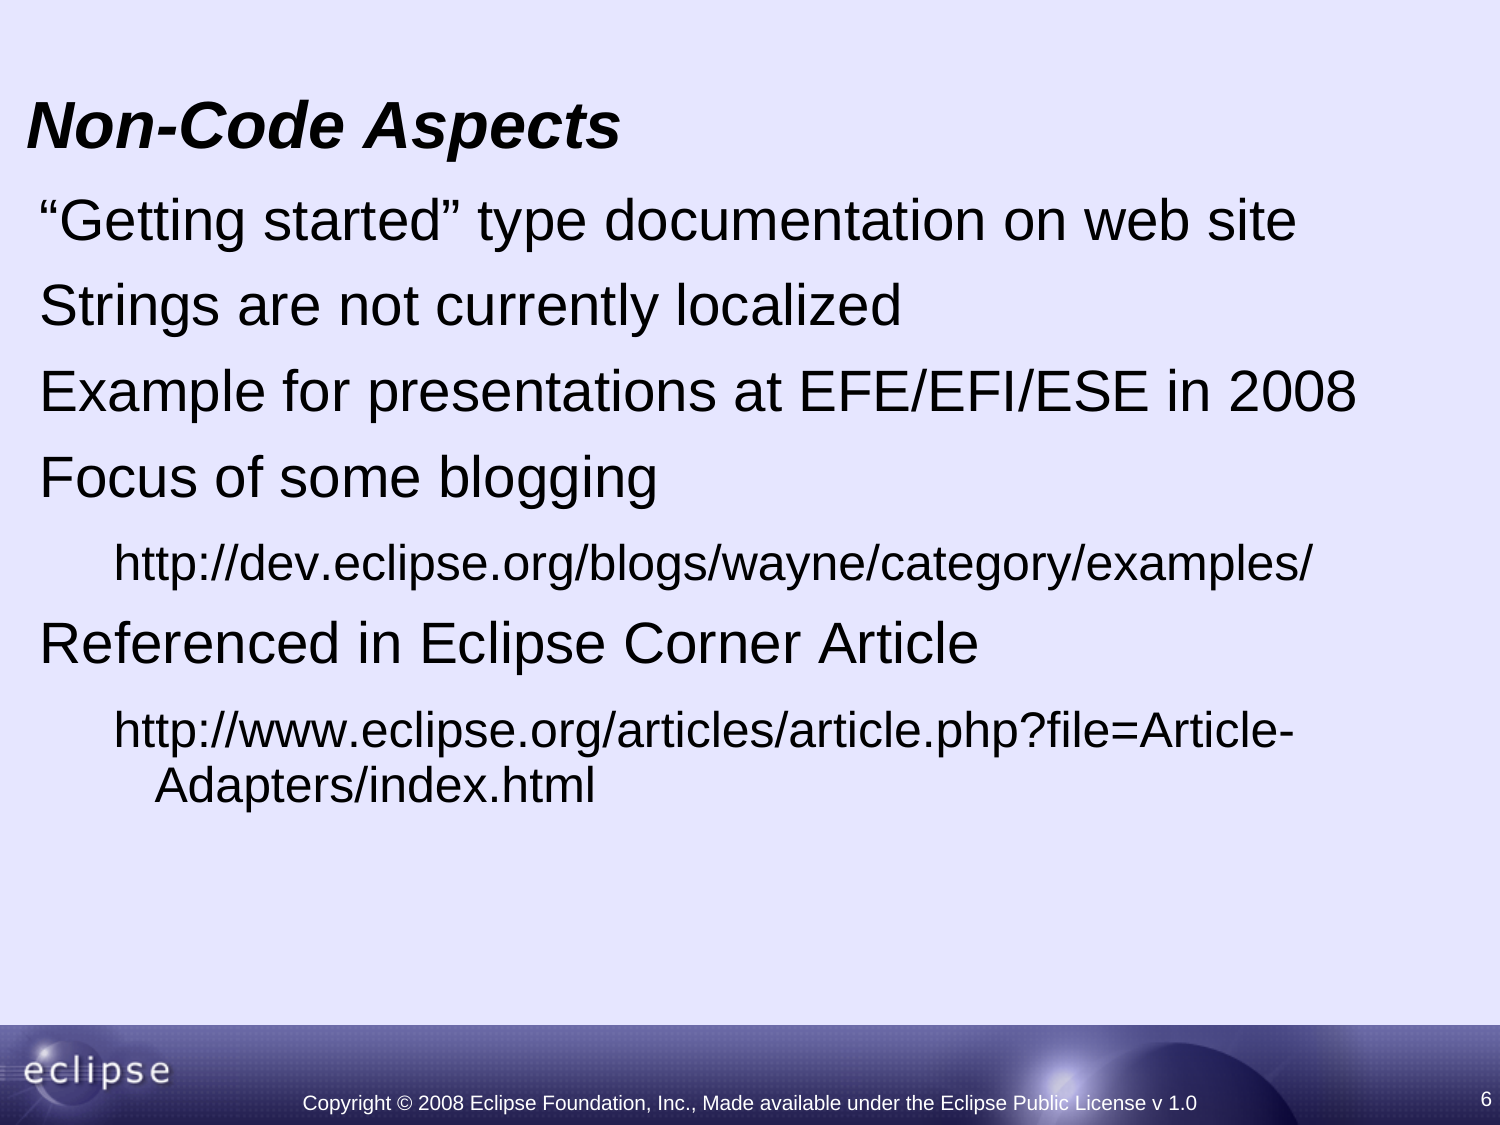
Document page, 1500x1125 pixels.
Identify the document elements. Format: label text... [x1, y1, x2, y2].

title Non-Code Aspects [26, 77, 1474, 179]
picture [0, 1025, 1500, 1125]
list “Getting started” type documentation on web site Strings are not currently localized Example for presentations at EFE/EFI/ESE in 2008 Focus of some blogging http://dev.eclipse.org/blogs/wayne/category/examples/ Referenced in Eclipse Corner Article http://www.eclipse.org/articles/article.php?file=Article-Adapters/index.html [37, 187, 1463, 1021]
